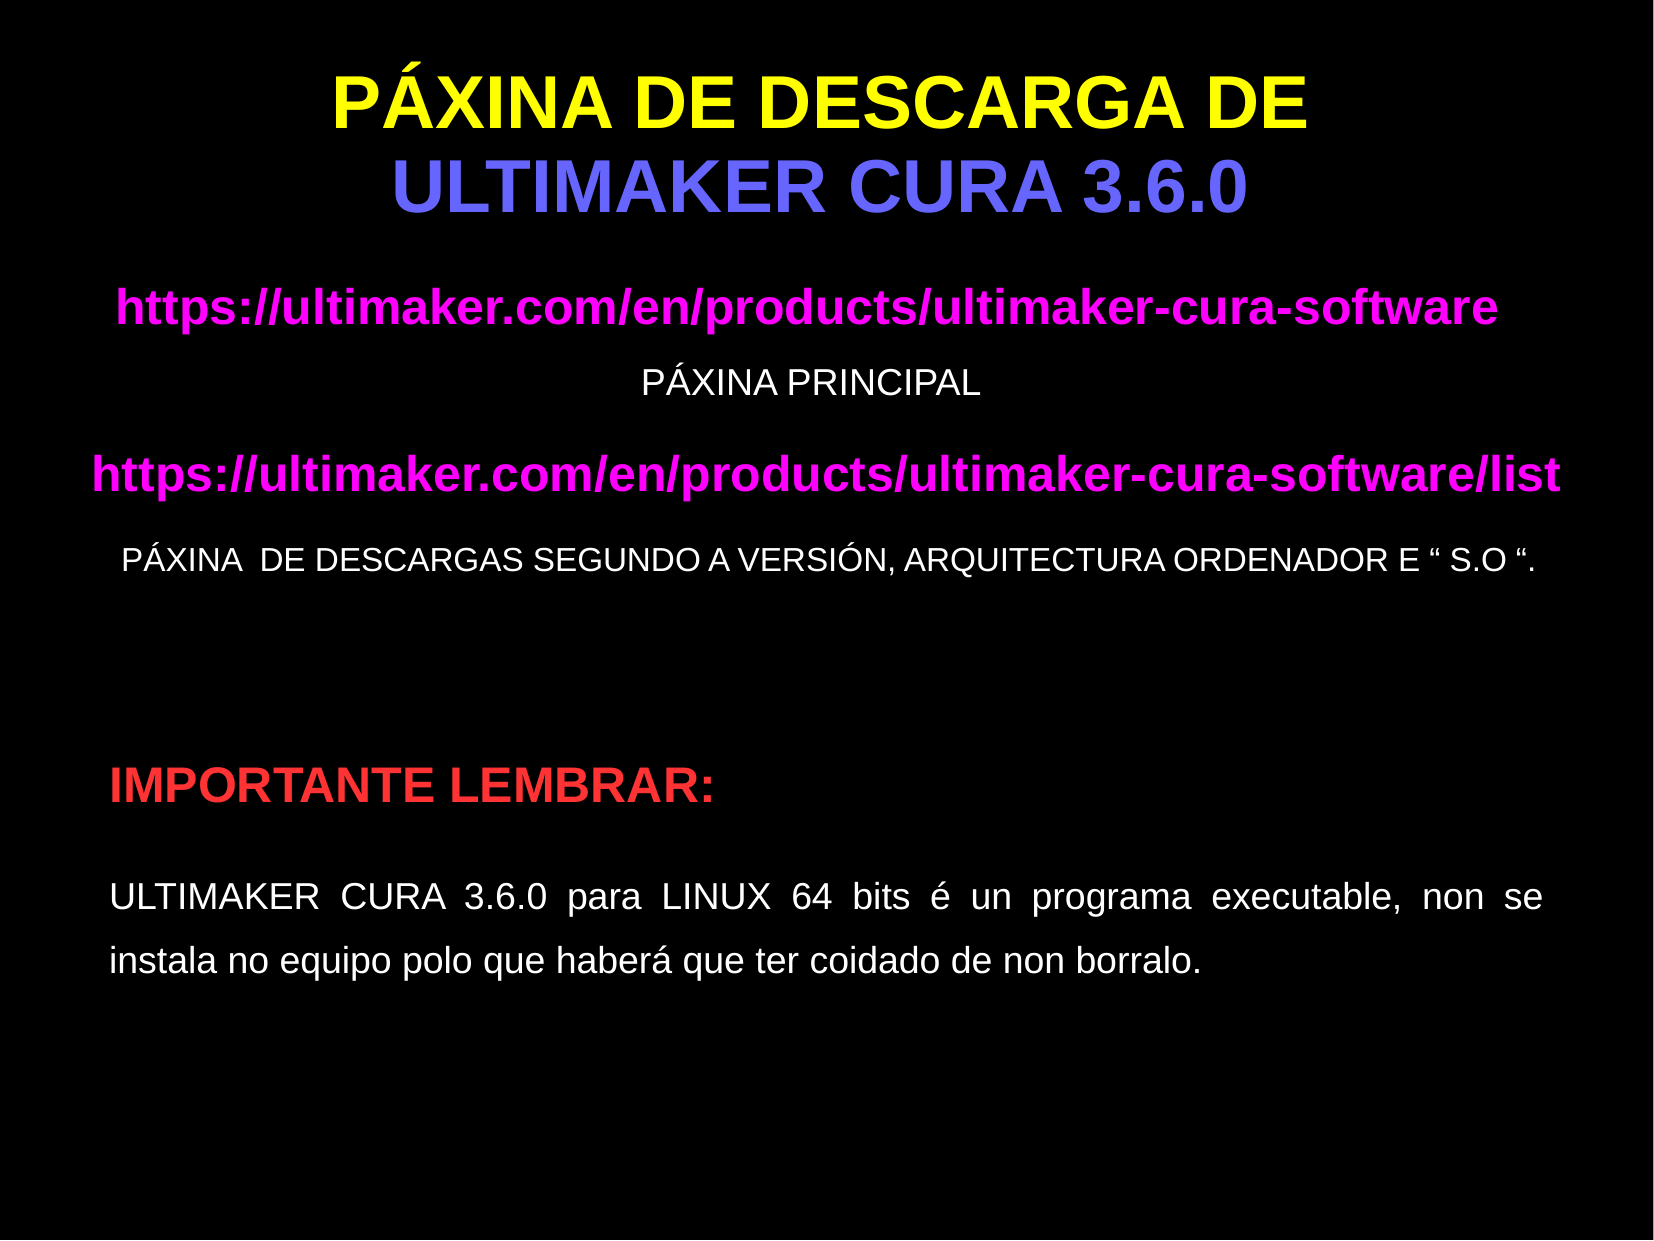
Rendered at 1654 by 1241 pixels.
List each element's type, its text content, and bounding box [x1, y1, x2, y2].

text_box IMPORTANTE LEMBRAR: ULTIMAKER CURA 3.6.0 para LINUX 64 bits é un programa executable, non se instala no equipo polo que haberá que ter coidado de non borralo. [94, 750, 1560, 989]
text_box PÁXINA PRINCIPAL [625, 354, 999, 412]
text_box PÁXINA DE DESCARGA DE ULTIMAKER CURA 3.6.0 [59, 53, 1583, 237]
text_box PÁXINA DE DESCARGAS SEGUNDO A VERSIÓN, ARQUITECTURA ORDENADOR E “ S.O “. [106, 533, 1571, 603]
text_box https://ultimaker.com/en/products/ultimaker-cura-software [100, 271, 1542, 398]
text_box https://ultimaker.com/en/products/ultimaker-cura-software/list [76, 439, 1613, 532]
